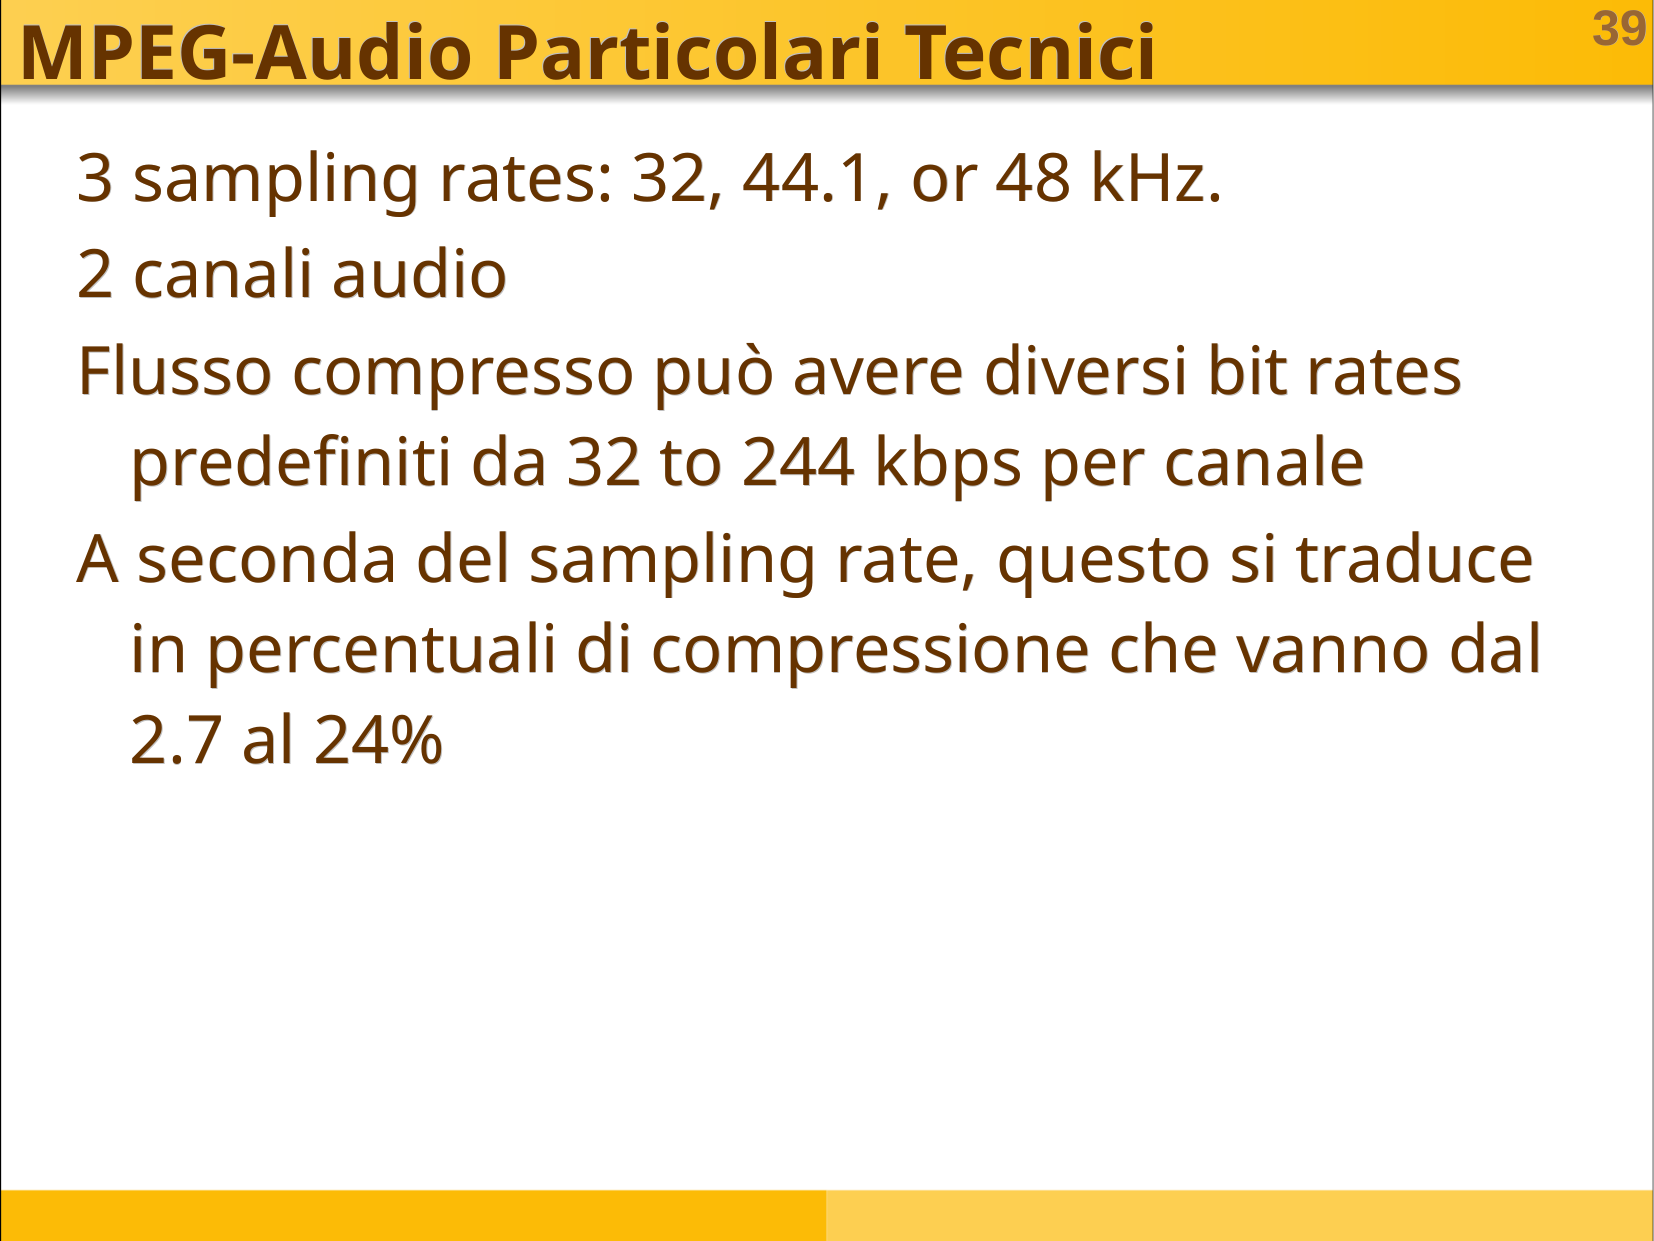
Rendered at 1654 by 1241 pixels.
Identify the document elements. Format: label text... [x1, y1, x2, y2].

title MPEG-Audio Particolari Tecnici [0, 0, 1477, 88]
picture [0, 0, 1654, 1241]
list 3 sampling rates: 32, 44.1, or 48 kHz. 2 canali audio Flusso compresso può avere diversi bit rates predefiniti da 32 to 244 kbps per canale A seconda del sampling rate, questo si traduce in percentuali di compressione che vanno dal 2.7 al 24% [59, 129, 1595, 1149]
